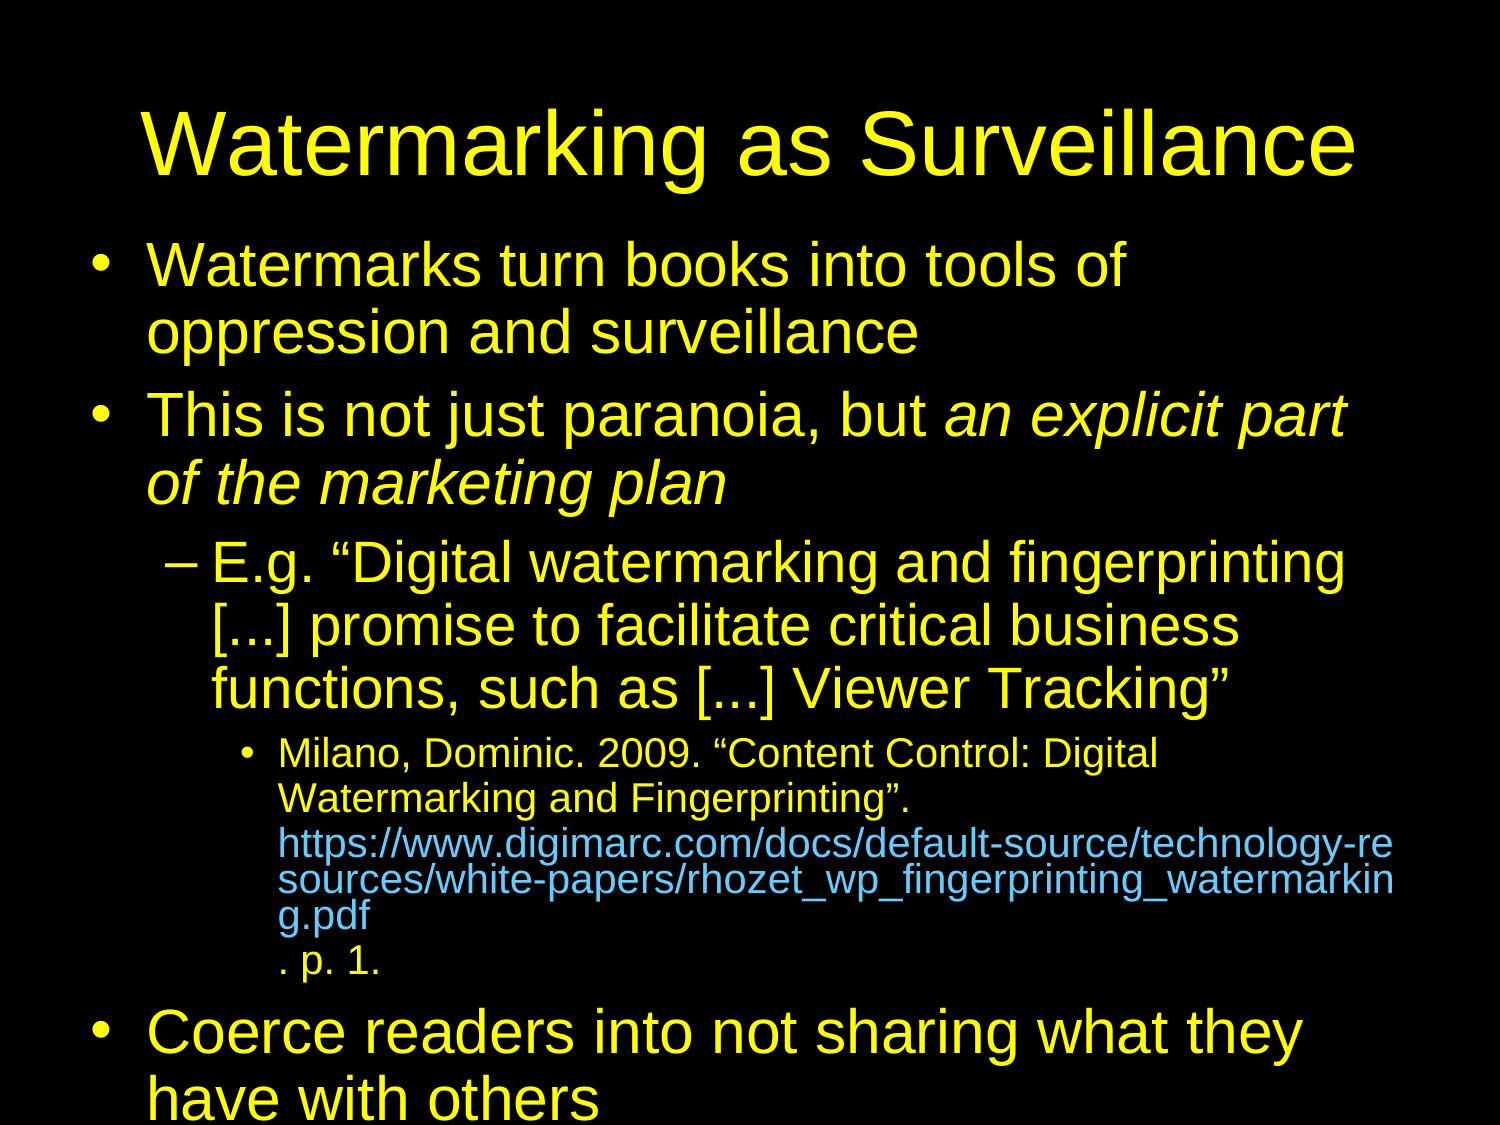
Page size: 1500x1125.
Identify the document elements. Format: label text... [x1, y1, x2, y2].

title Watermarking as Surveillance [75, 45, 1426, 224]
list Watermarks turn books into tools of oppression and surveillance This is not just paranoia, but an explicit part of the marketing plan E.g. “Digital watermarking and fingerprinting [...] promise to facilitate critical business functions, such as [...] Viewer Tracking” Milano, Dominic. 2009. “Content Control: Digital Watermarking and Fingerprinting”. https://www.digimarc.com/docs/default-source/technology-resources/white-papers/rhozet_wp_fingerprinting_watermarking.pdf. p. 1. Coerce readers into not sharing what they have with others [75, 224, 1426, 1070]
